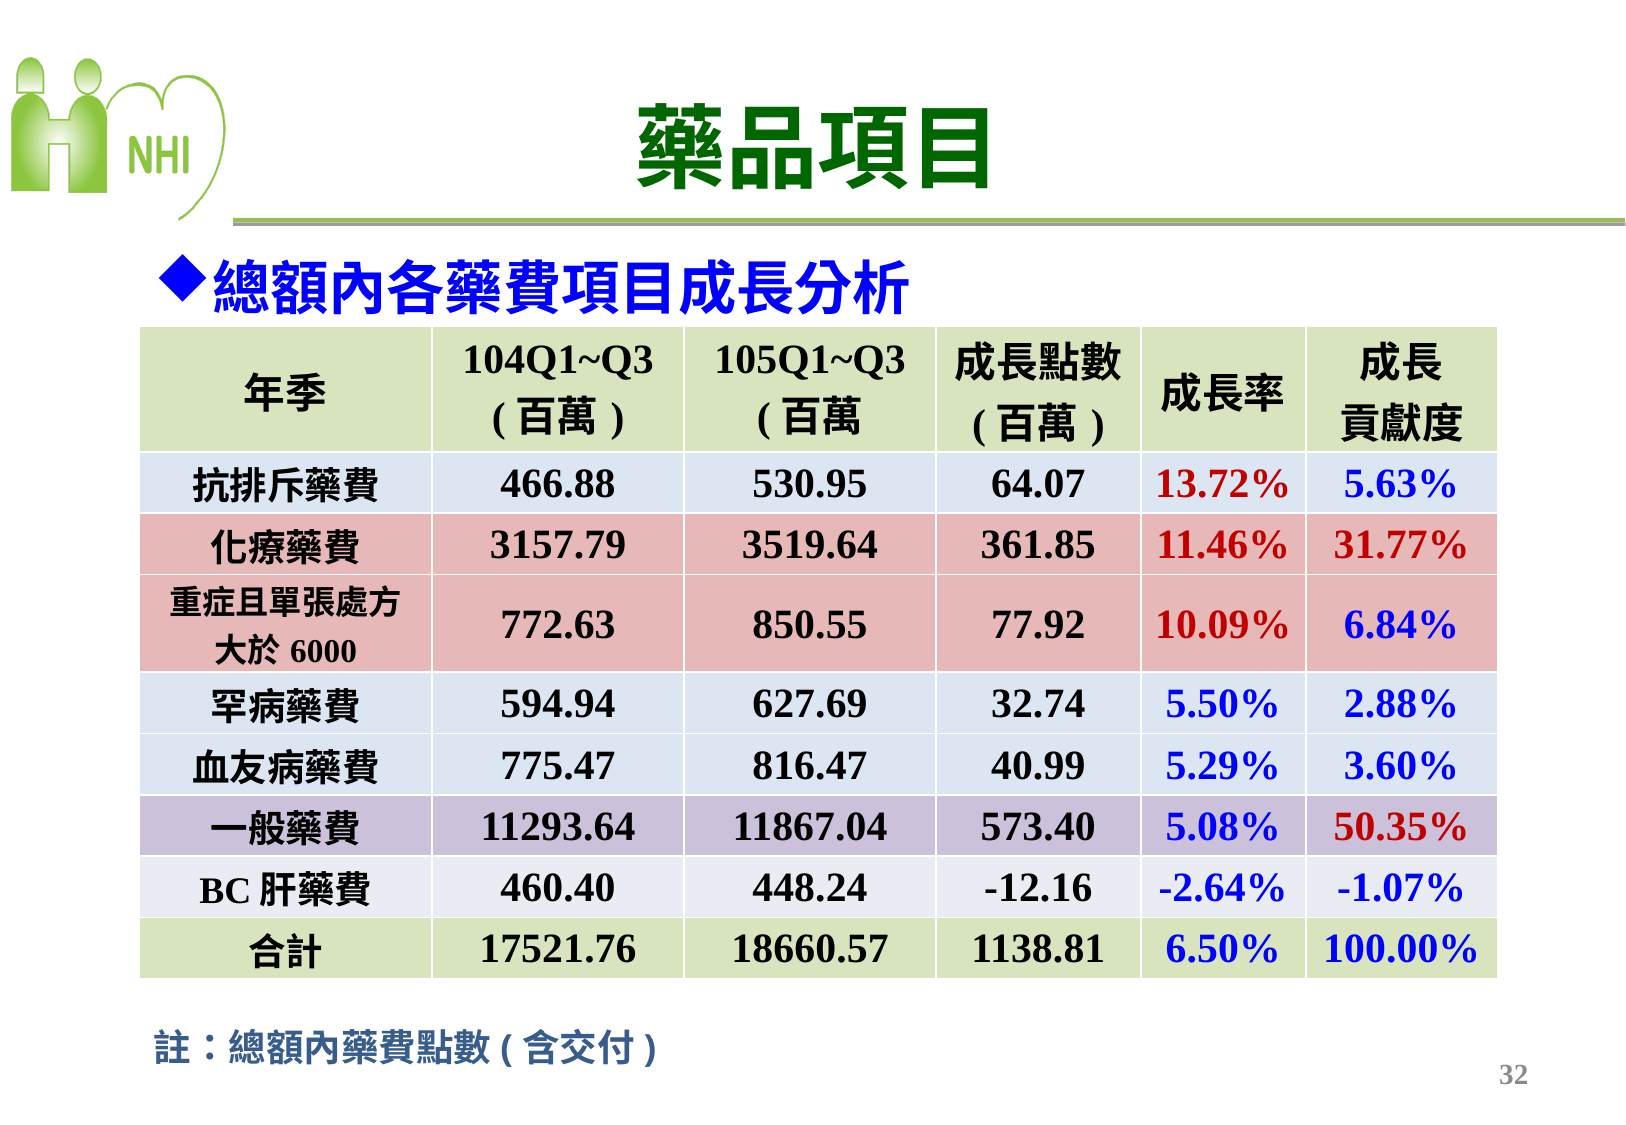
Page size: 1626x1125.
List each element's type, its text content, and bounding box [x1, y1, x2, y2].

table_cell 2.88% [1307, 673, 1497, 733]
table_cell 合計 [140, 918, 431, 978]
table_cell 77.92 [937, 575, 1140, 671]
table_cell 64.07 [937, 453, 1140, 512]
table_cell 11293.64 [433, 796, 683, 855]
table_cell 850.55 [685, 575, 935, 671]
table_cell 18660.57 [685, 918, 935, 978]
table_cell 32.74 [937, 673, 1140, 733]
table_cell 11867.04 [685, 796, 935, 855]
table_cell -1.07% [1307, 857, 1497, 917]
table_cell 31.77% [1307, 514, 1497, 574]
table_cell 3157.79 [433, 514, 683, 574]
table_cell 772.63 [433, 575, 683, 671]
table_cell 6.84% [1307, 575, 1497, 671]
table_cell 5.63% [1307, 453, 1497, 512]
table_cell 血友病藥費 [140, 734, 431, 794]
table_cell 罕病藥費 [140, 673, 431, 733]
title 藥品項目 [91, 68, 1544, 220]
table_header 成長點數 (百萬) [937, 329, 1140, 451]
table_cell 5.29% [1142, 734, 1305, 794]
picture [0, 42, 233, 233]
table_cell 816.47 [685, 734, 935, 794]
table_cell 100.00% [1307, 918, 1497, 978]
table_cell 化療藥費 [140, 514, 431, 574]
table_cell 11.46% [1142, 514, 1305, 574]
table_cell 13.72% [1142, 453, 1305, 512]
table_cell 40.99 [937, 734, 1140, 794]
table_cell 重症且單張處方 大於6000 [140, 575, 431, 671]
table_cell 460.40 [433, 857, 683, 917]
table_cell 10.09% [1142, 575, 1305, 671]
text_box 總額內各藥費項目成長分析 [139, 243, 1463, 329]
table_cell BC肝藥費 [140, 857, 431, 917]
table_cell 17521.76 [433, 918, 683, 978]
table_cell 466.88 [433, 453, 683, 512]
table_header 成長率 [1142, 329, 1305, 451]
table_cell 一般藥費 [140, 796, 431, 855]
table_header 成長 貢獻度 [1307, 327, 1497, 451]
table_cell 5.50% [1142, 673, 1305, 733]
slide_number <編號> [1164, 1042, 1544, 1103]
table_cell 抗排斥藥費 [140, 453, 431, 512]
table_header 105Q1~Q3 (百萬 [685, 329, 935, 451]
table_cell 448.24 [685, 857, 935, 917]
table_cell 594.94 [433, 673, 683, 733]
text_box 註：總額內藥費點數(含交付) [139, 1016, 1486, 1076]
table_header 年季 [140, 329, 431, 451]
table_cell 5.08% [1142, 796, 1305, 855]
table_cell 361.85 [937, 514, 1140, 574]
table_cell 1138.81 [937, 918, 1140, 978]
table_cell 573.40 [937, 796, 1140, 855]
table_cell -12.16 [937, 857, 1140, 917]
table_header 104Q1~Q3 (百萬) [433, 329, 683, 451]
table_cell 3.60% [1307, 734, 1497, 794]
table_cell 3519.64 [685, 514, 935, 574]
table_cell 627.69 [685, 673, 935, 733]
table_cell -2.64% [1142, 857, 1305, 917]
table_cell 775.47 [433, 734, 683, 794]
table_cell 6.50% [1142, 918, 1305, 978]
table_cell 50.35% [1307, 796, 1497, 855]
table_cell 530.95 [685, 453, 935, 512]
